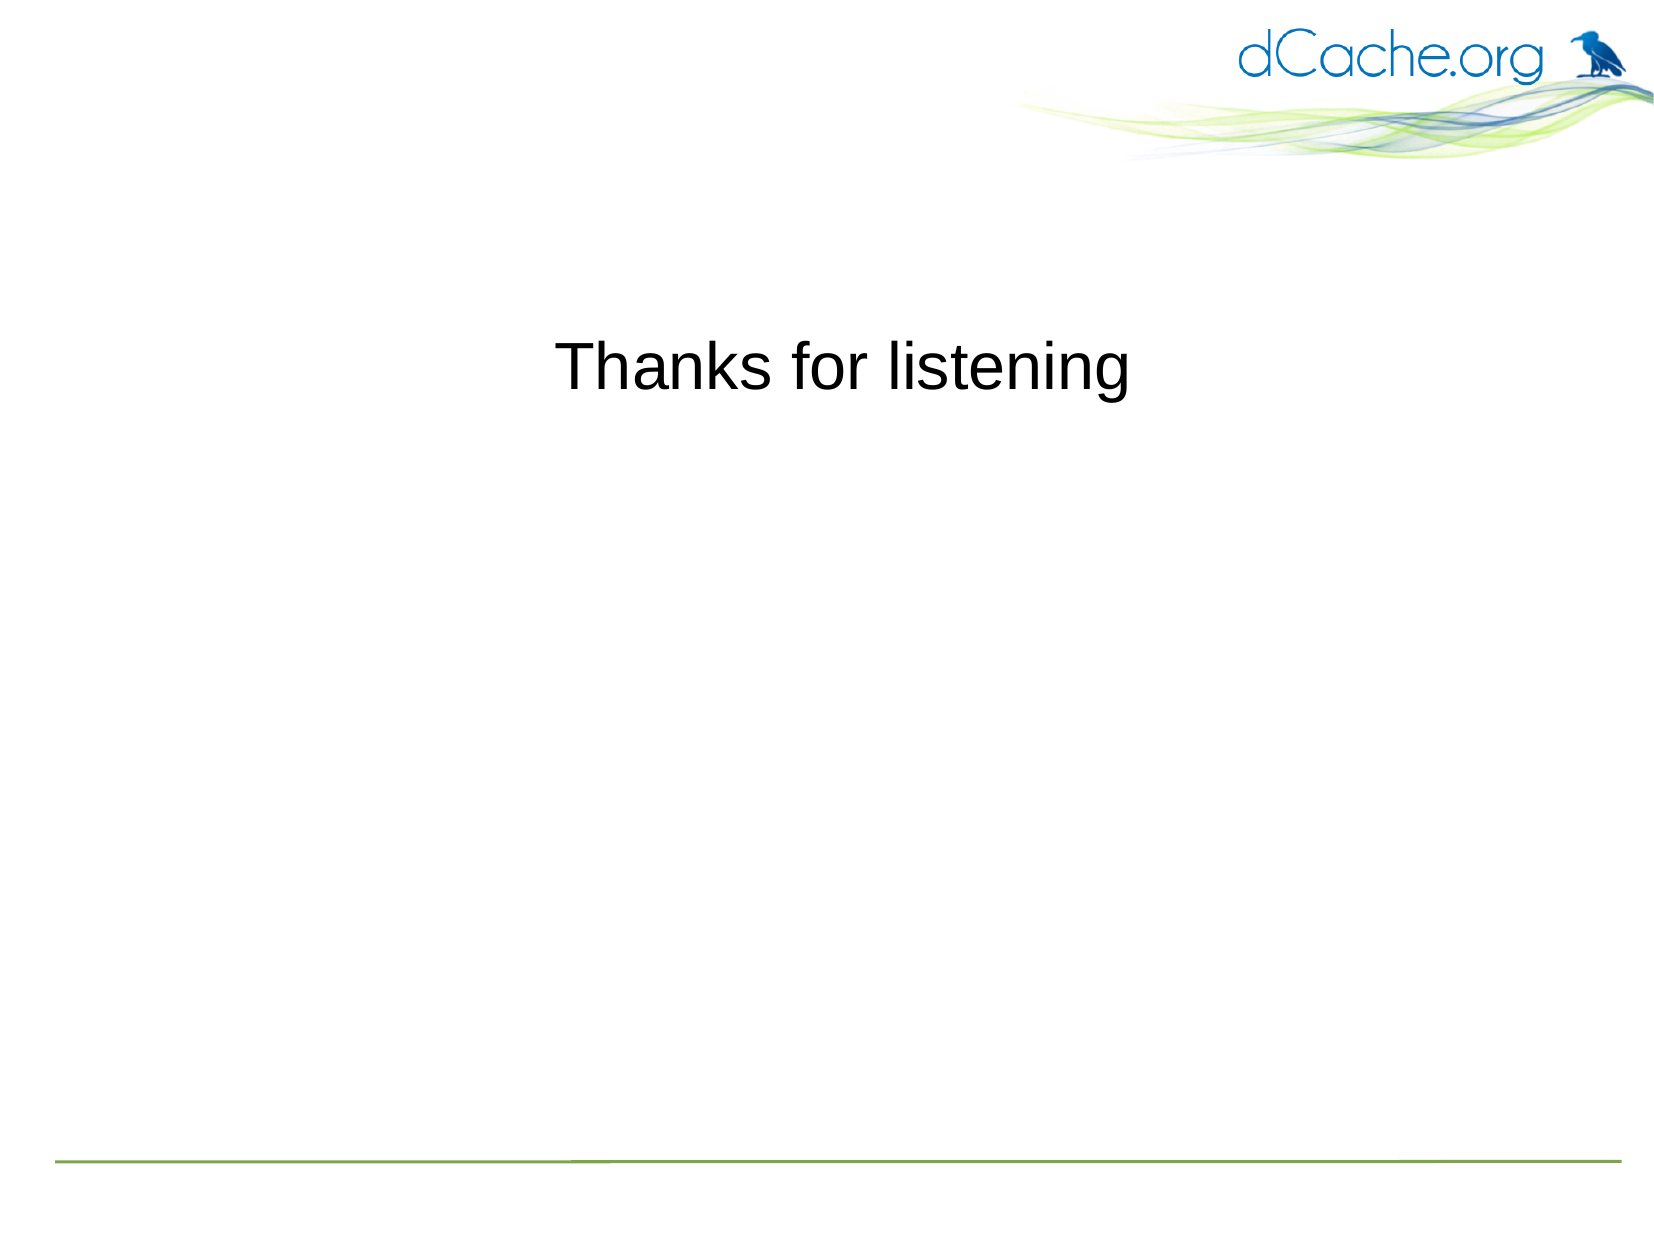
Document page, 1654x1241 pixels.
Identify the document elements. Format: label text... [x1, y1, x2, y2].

subtitle Thanks for listening [82, 158, 1605, 575]
picture [956, 16, 1654, 169]
